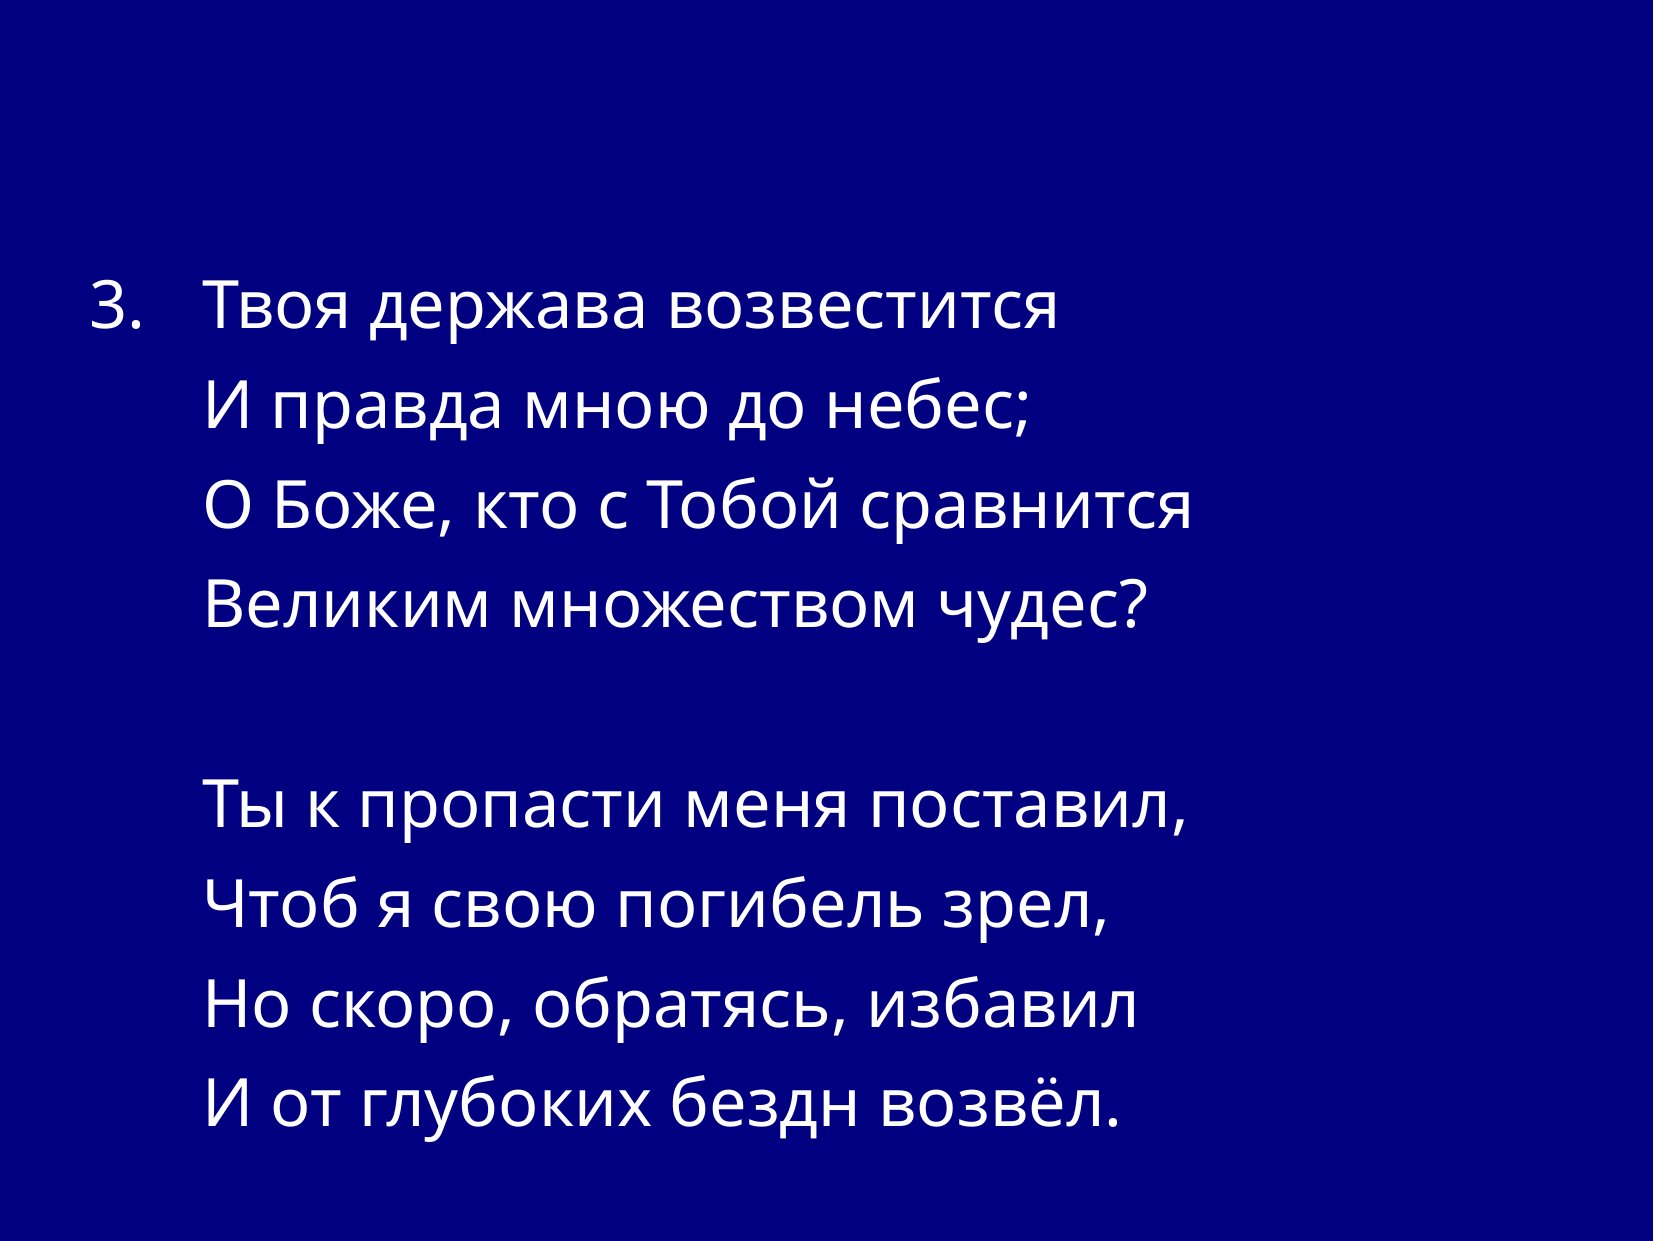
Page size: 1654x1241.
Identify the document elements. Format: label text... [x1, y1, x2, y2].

text_box 3. Твоя держава возвестится И правда мною до небес; О Боже, кто с Тобой сравнится Великим множеством чудес? Ты к пропасти меня поставил, Чтоб я свою погибель зрел, Но скоро, обратясь, избавил И от глубоких бездн возвёл. [75, 150, 1576, 1163]
